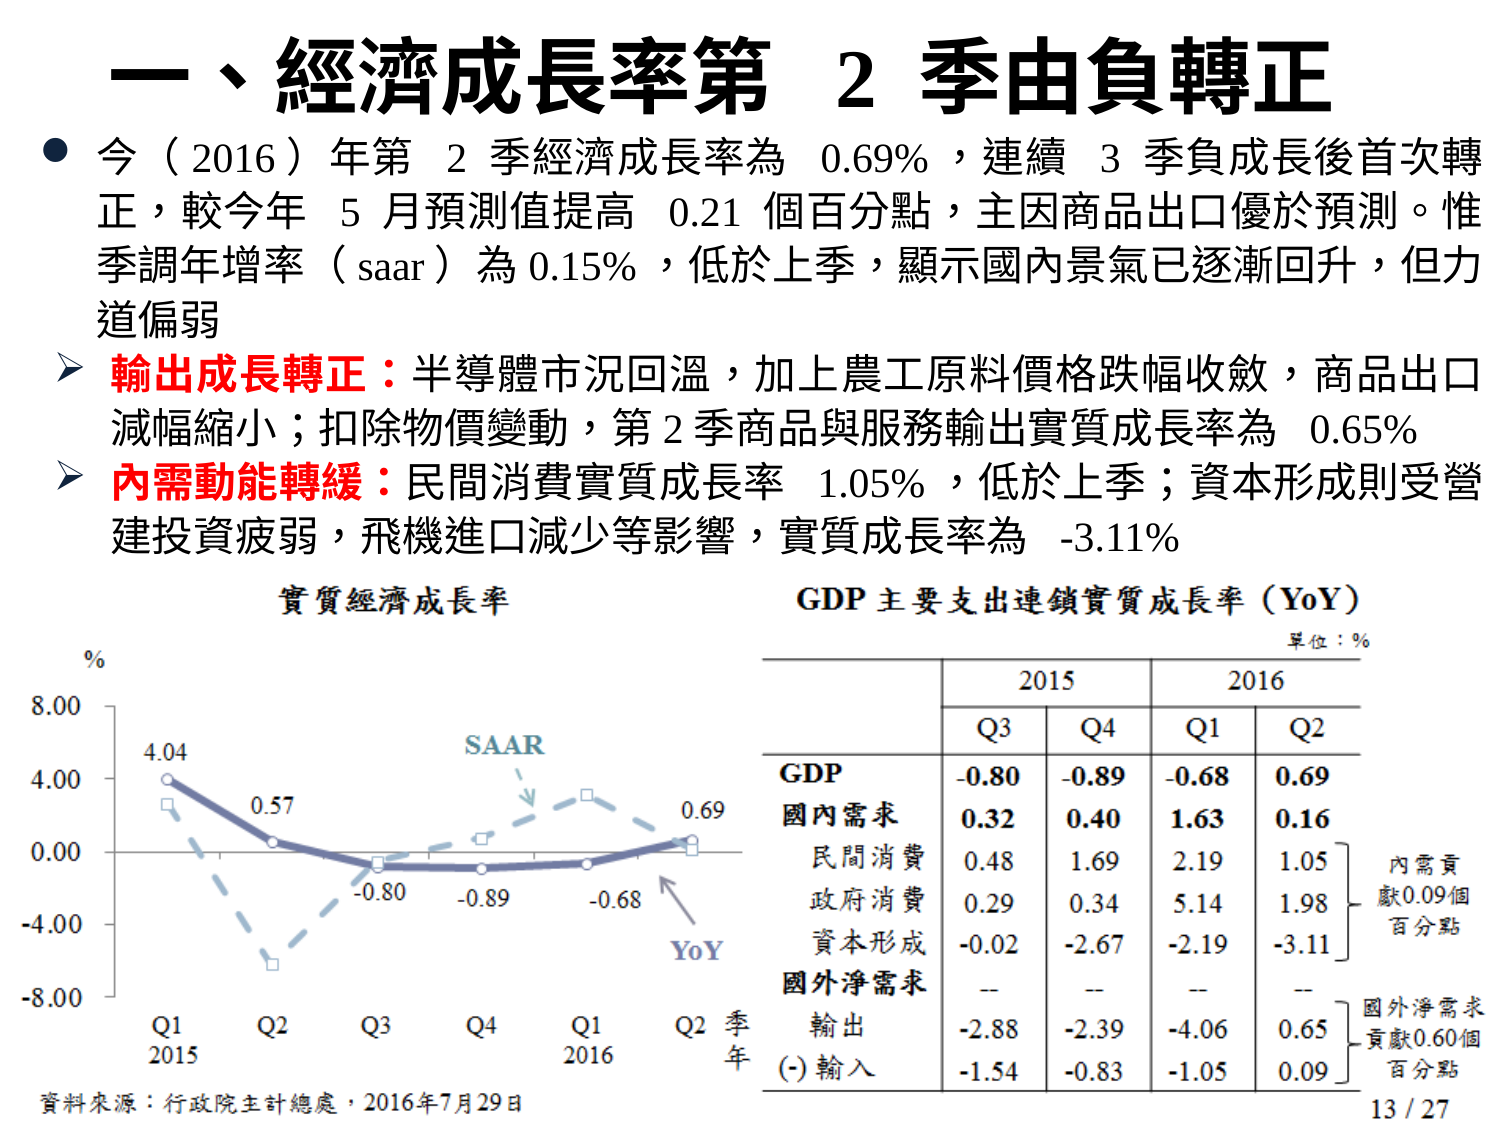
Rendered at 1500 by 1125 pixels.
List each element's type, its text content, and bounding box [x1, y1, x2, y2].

title 一、經濟成長率第 2 季由負轉正 [58, 10, 1385, 138]
picture [12, 555, 1489, 1125]
text_box 今（2016）年第 2 季經濟成長率為 0.69%，連續 3 季負成長後首次轉正，較今年 5 月預測值提高 0.21 個百分點，主因商品出口優於預測。惟季調年增率（saar）為0.15%，低於上季，顯示國內景氣已逐漸回升，但力道偏弱 輸出成長轉正：半導體市況回溫，加上農工原料價格跌幅收斂，商品出口減幅縮小；扣除物價變動，第2季商品與服務輸出實質成長率為 0.65% 內需動能轉緩：民間消費實質成長率 1.05%，低於上季；資本形成則受營建投資疲弱，飛機進口減少等影響，實質成長率為 -3.11% [0, 101, 1500, 596]
